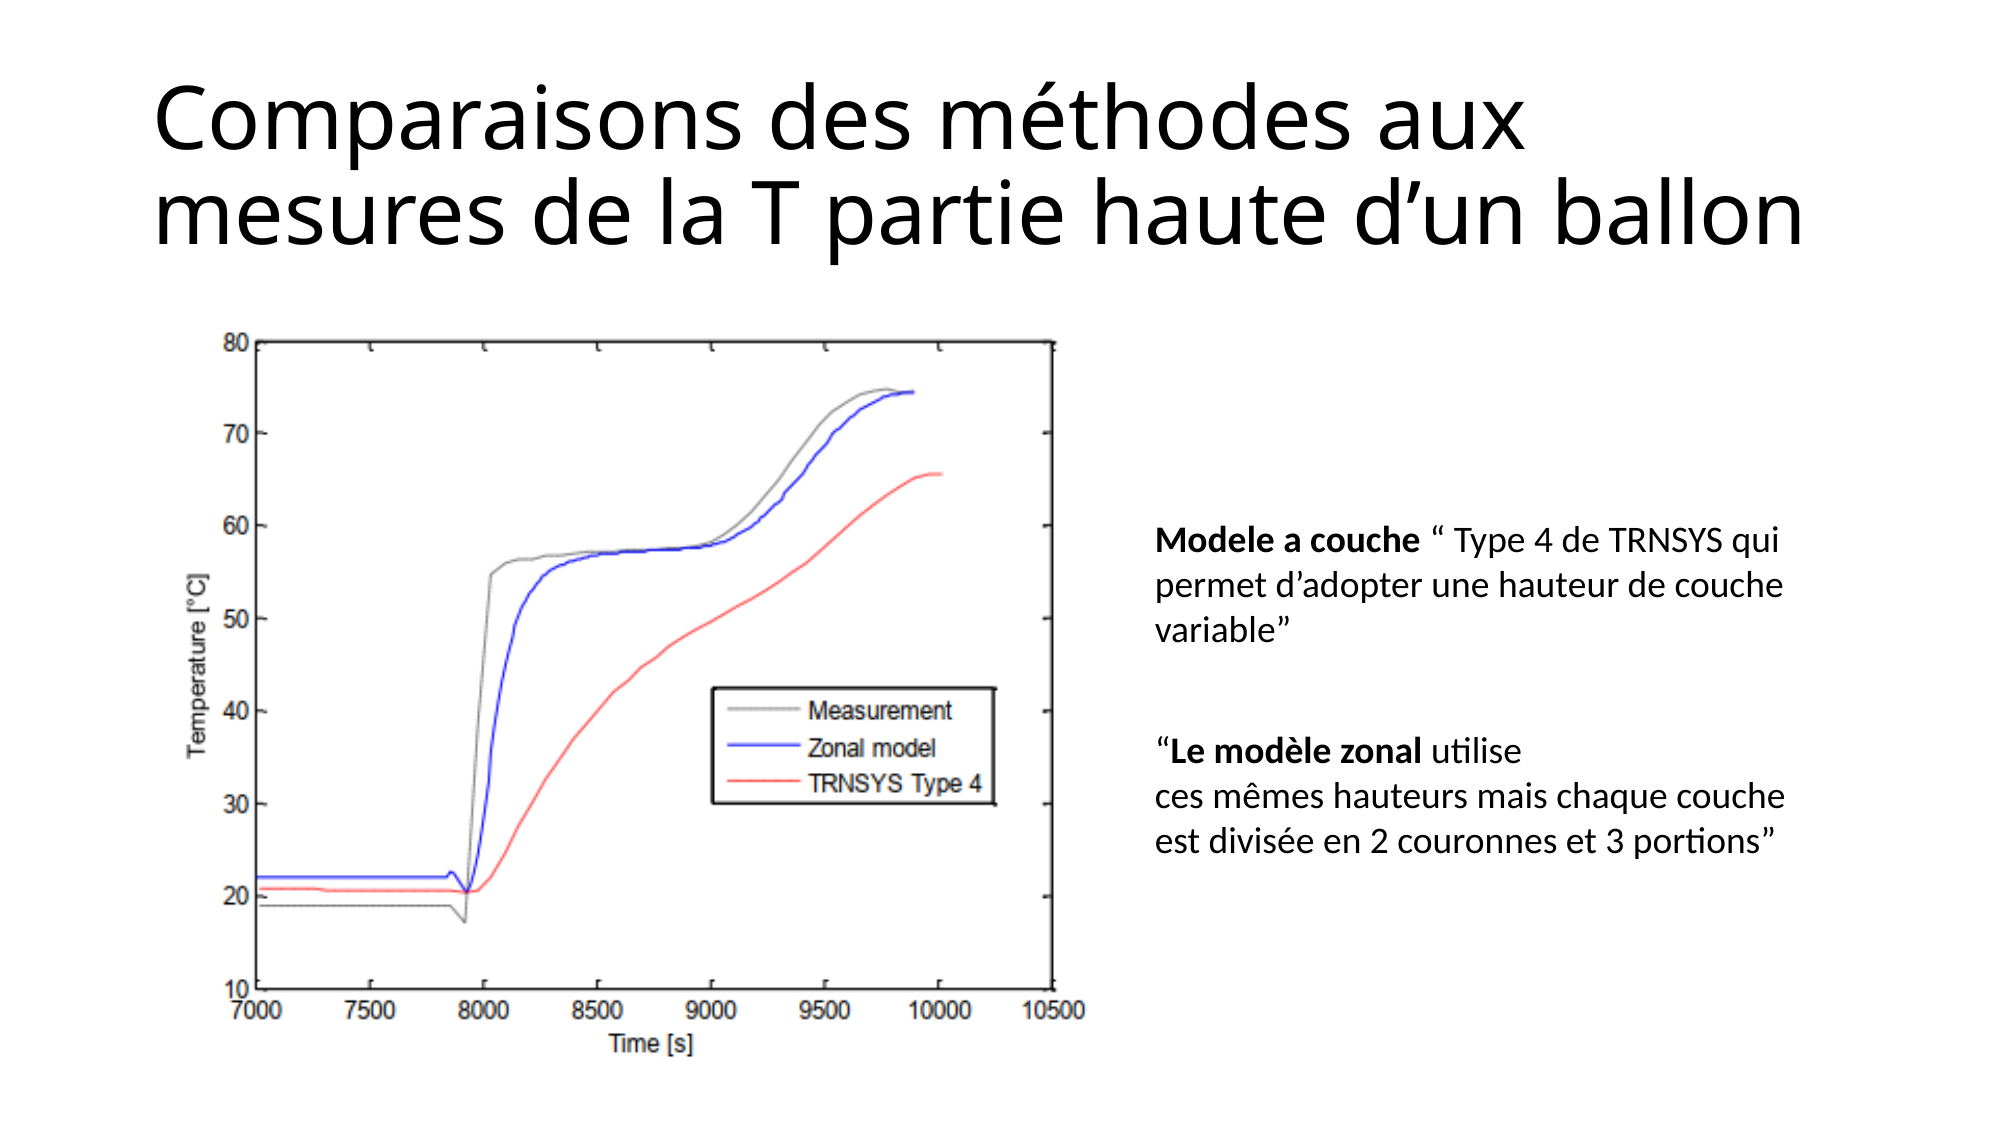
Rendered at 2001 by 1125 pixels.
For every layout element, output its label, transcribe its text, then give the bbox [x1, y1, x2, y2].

title Comparaisons des méthodes aux mesures de la T partie haute d’un ballon [137, 59, 1863, 278]
picture [137, 302, 1212, 1082]
text_box “Le modèle zonal utilise ces mêmes hauteurs mais chaque couche est divisée en 2 couronnes et 3 portions” [1140, 719, 1808, 869]
text_box Modele a couche “ Type 4 de TRNSYS qui permet d’adopter une hauteur de couche variable” [1140, 508, 1808, 658]
